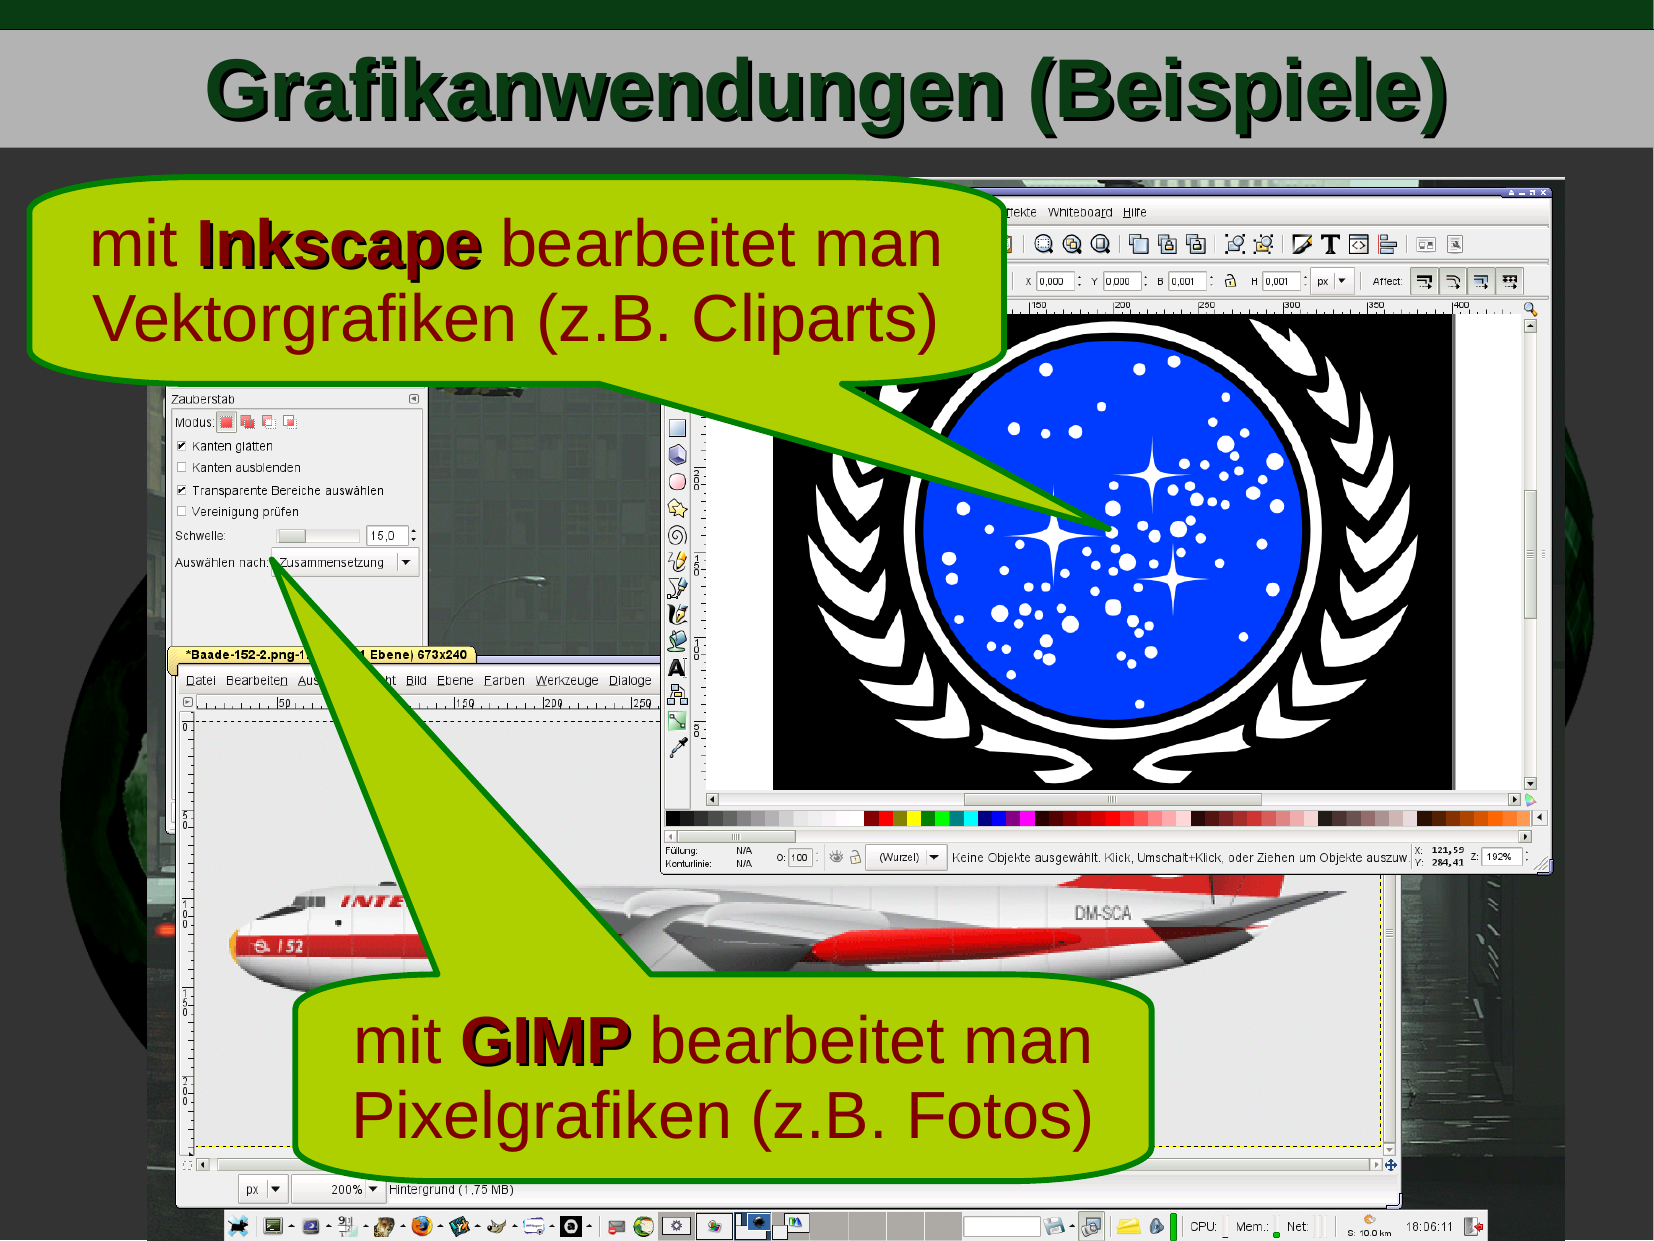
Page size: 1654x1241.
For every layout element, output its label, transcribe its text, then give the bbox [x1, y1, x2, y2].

picture [59, 177, 1595, 1241]
text_box mit Inkscape bearbeitet man Vektorgrafiken (z.B. Cliparts) [29, 177, 1109, 530]
title Grafikanwendungen (Beispiele) [29, 34, 1625, 143]
text_box mit GIMP bearbeitet man Pixelgrafiken (z.B. Fotos) [271, 559, 1152, 1182]
